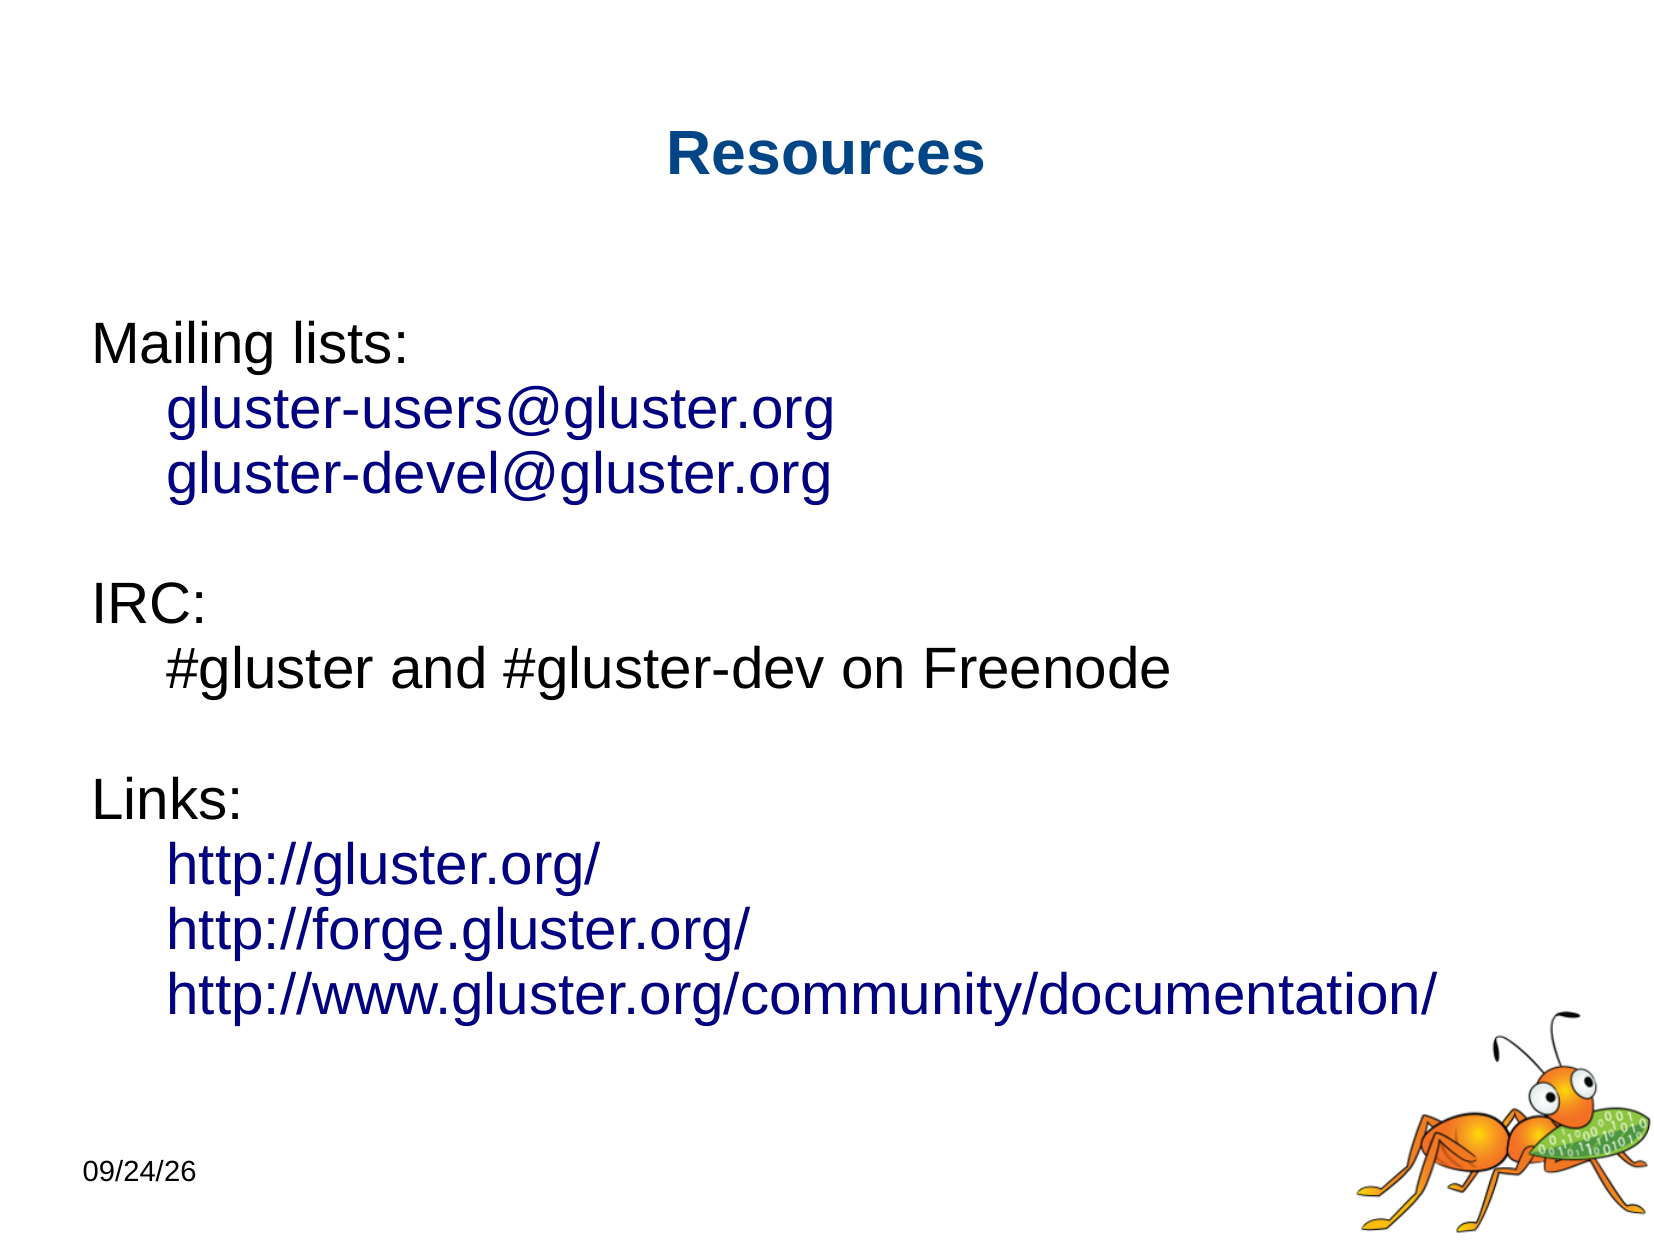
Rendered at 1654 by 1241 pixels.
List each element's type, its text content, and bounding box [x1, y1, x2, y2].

text_box Mailing lists: gluster-users@gluster.org gluster-devel@gluster.org IRC: #gluster and #gluster-dev on Freenode Links: http://gluster.org/ http://forge.gluster.org/ http://www.gluster.org/community/documentation/ [76, 303, 1495, 1034]
title Resources [82, 49, 1571, 257]
picture [1353, 1009, 1654, 1235]
